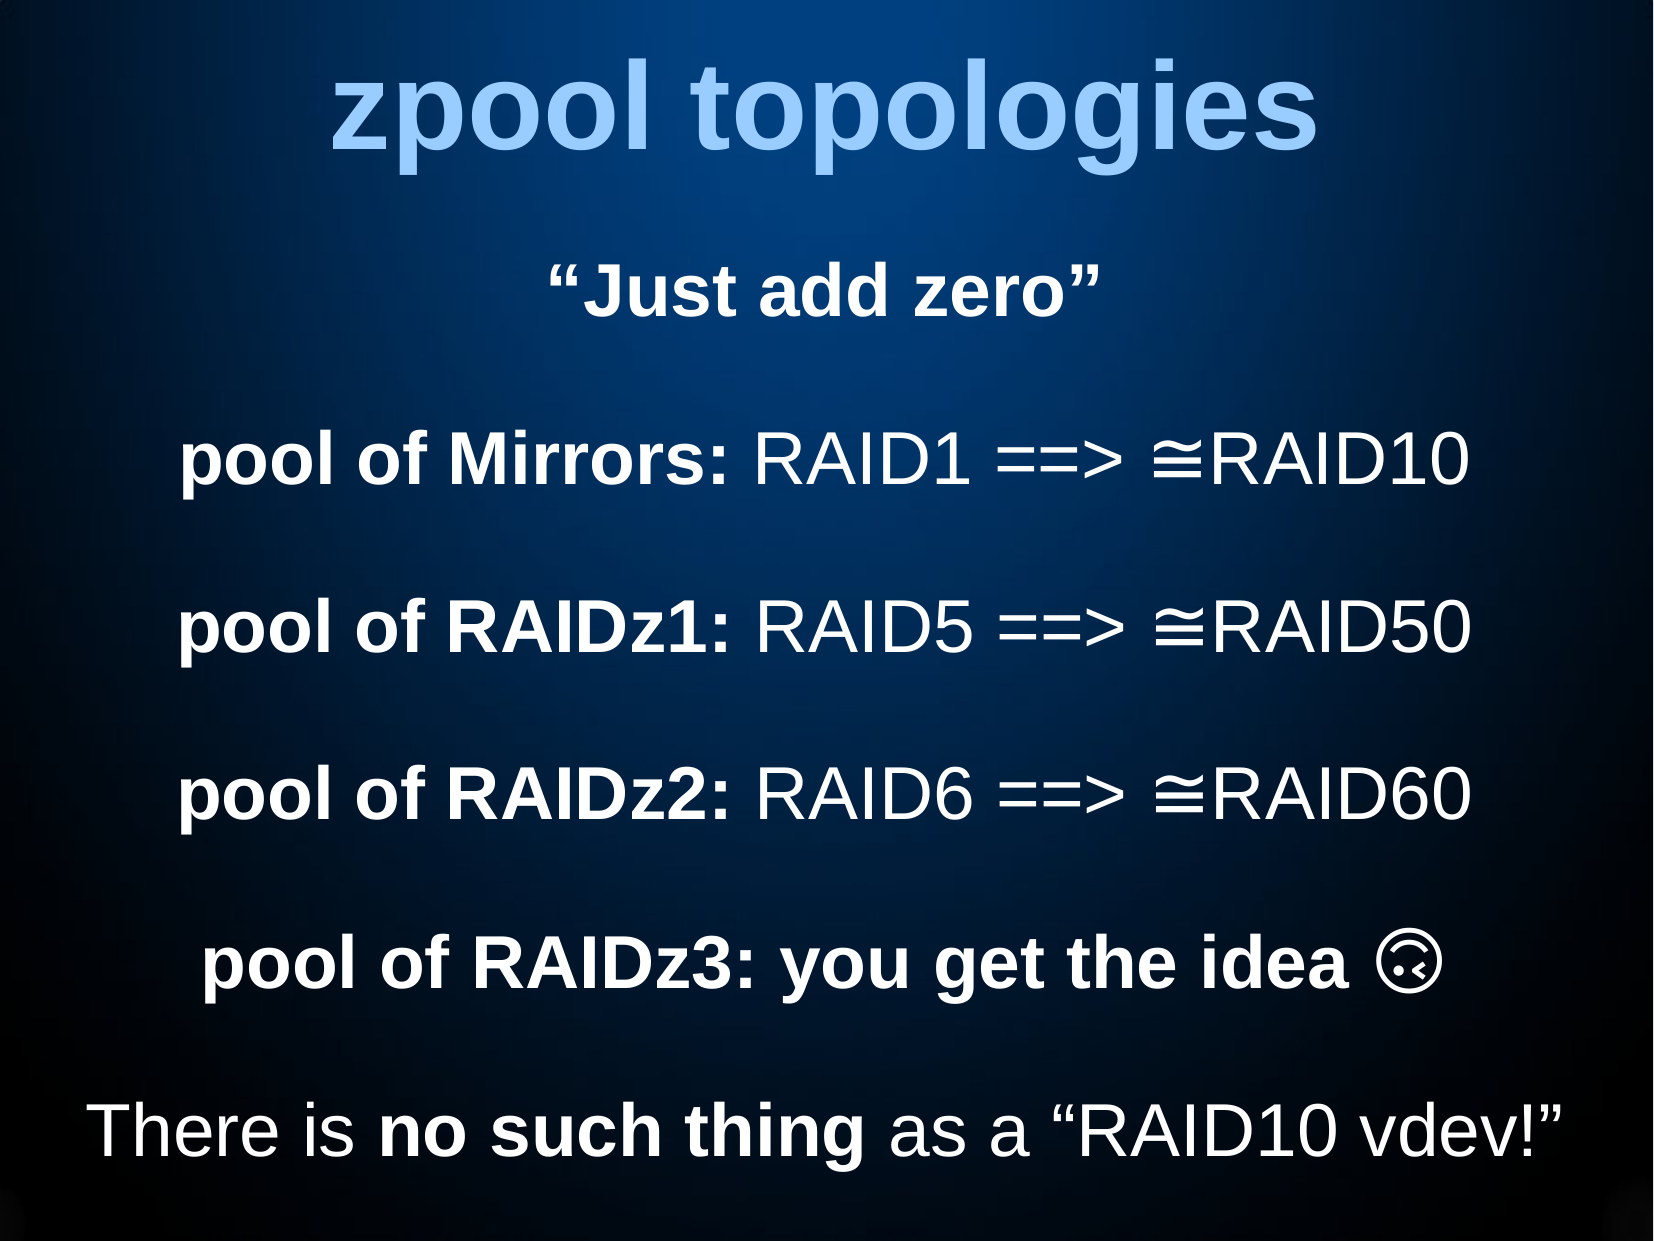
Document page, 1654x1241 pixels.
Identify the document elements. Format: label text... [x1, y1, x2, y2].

picture [0, 0, 1654, 1241]
title zpool topologies [0, 2, 1651, 211]
title “Just add zero” pool of Mirrors: RAID1 ==> ≅RAID10 pool of RAIDz1: RAID5 ==> ≅RAID50 pool of RAIDz2: RAID6 ==> ≅RAID60 pool of RAIDz3: you get the idea 🙃 There is no such thing as a “RAID10 vdev!” [60, 222, 1591, 1198]
